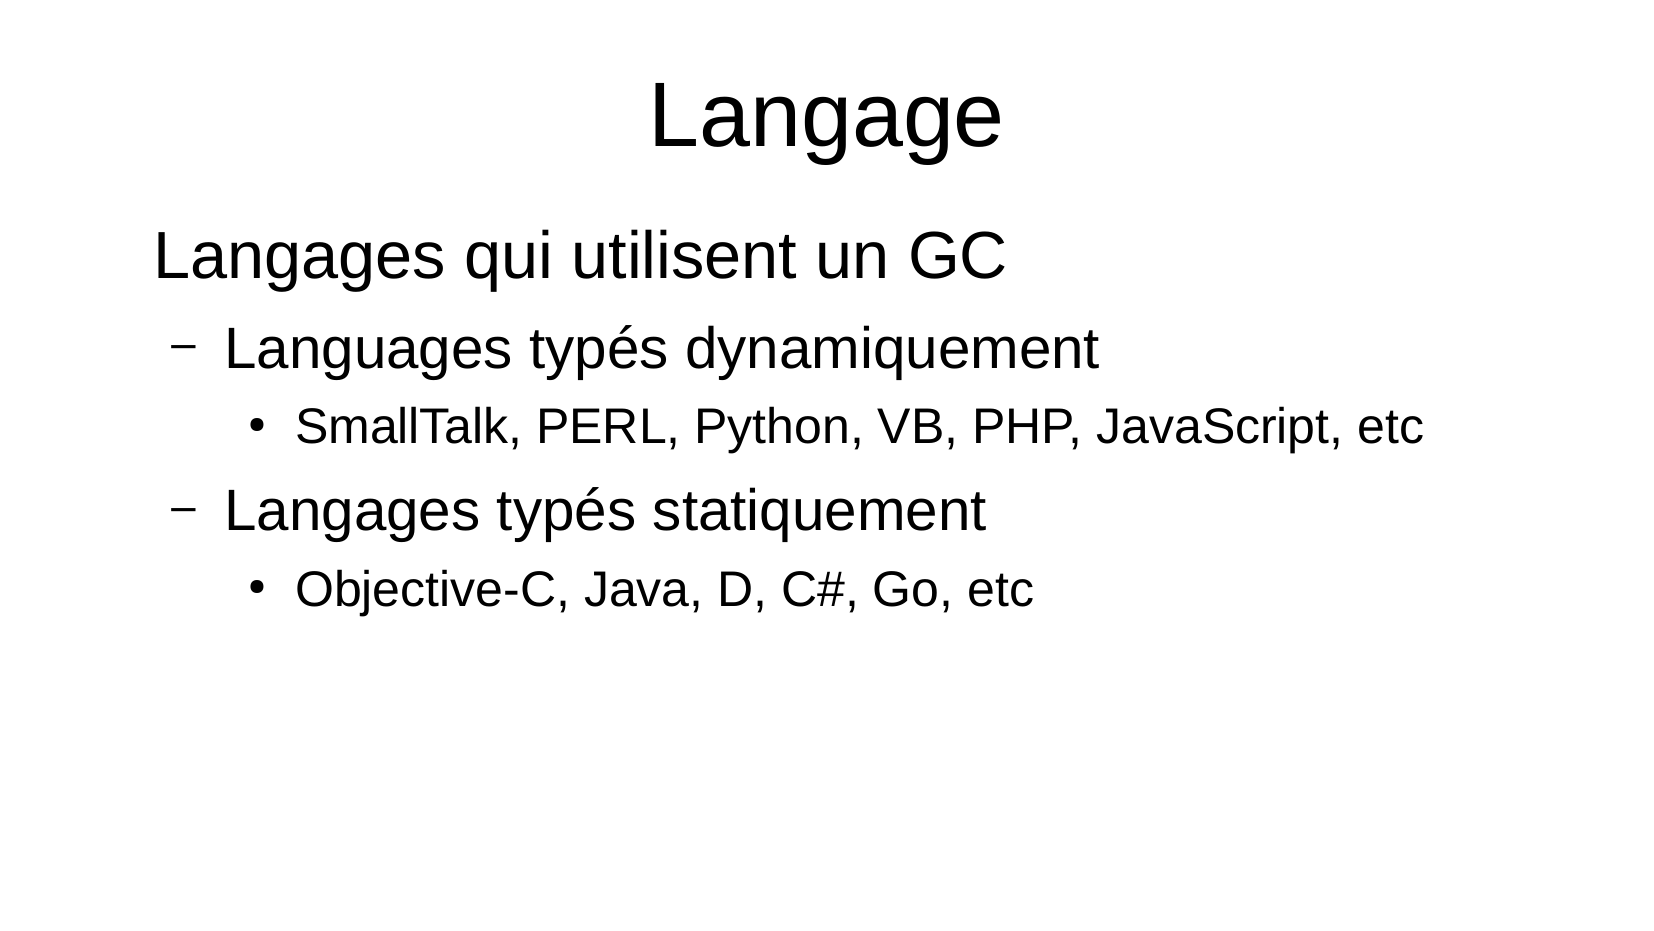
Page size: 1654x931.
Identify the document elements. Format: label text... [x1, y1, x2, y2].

list Langages qui utilisent un GC Languages typés dynamiquement SmallTalk, PERL, Python, VB, PHP, JavaScript, etc Langages typés statiquement Objective-C, Java, D, C#, Go, etc [82, 217, 1571, 758]
title Langage [82, 37, 1571, 193]
